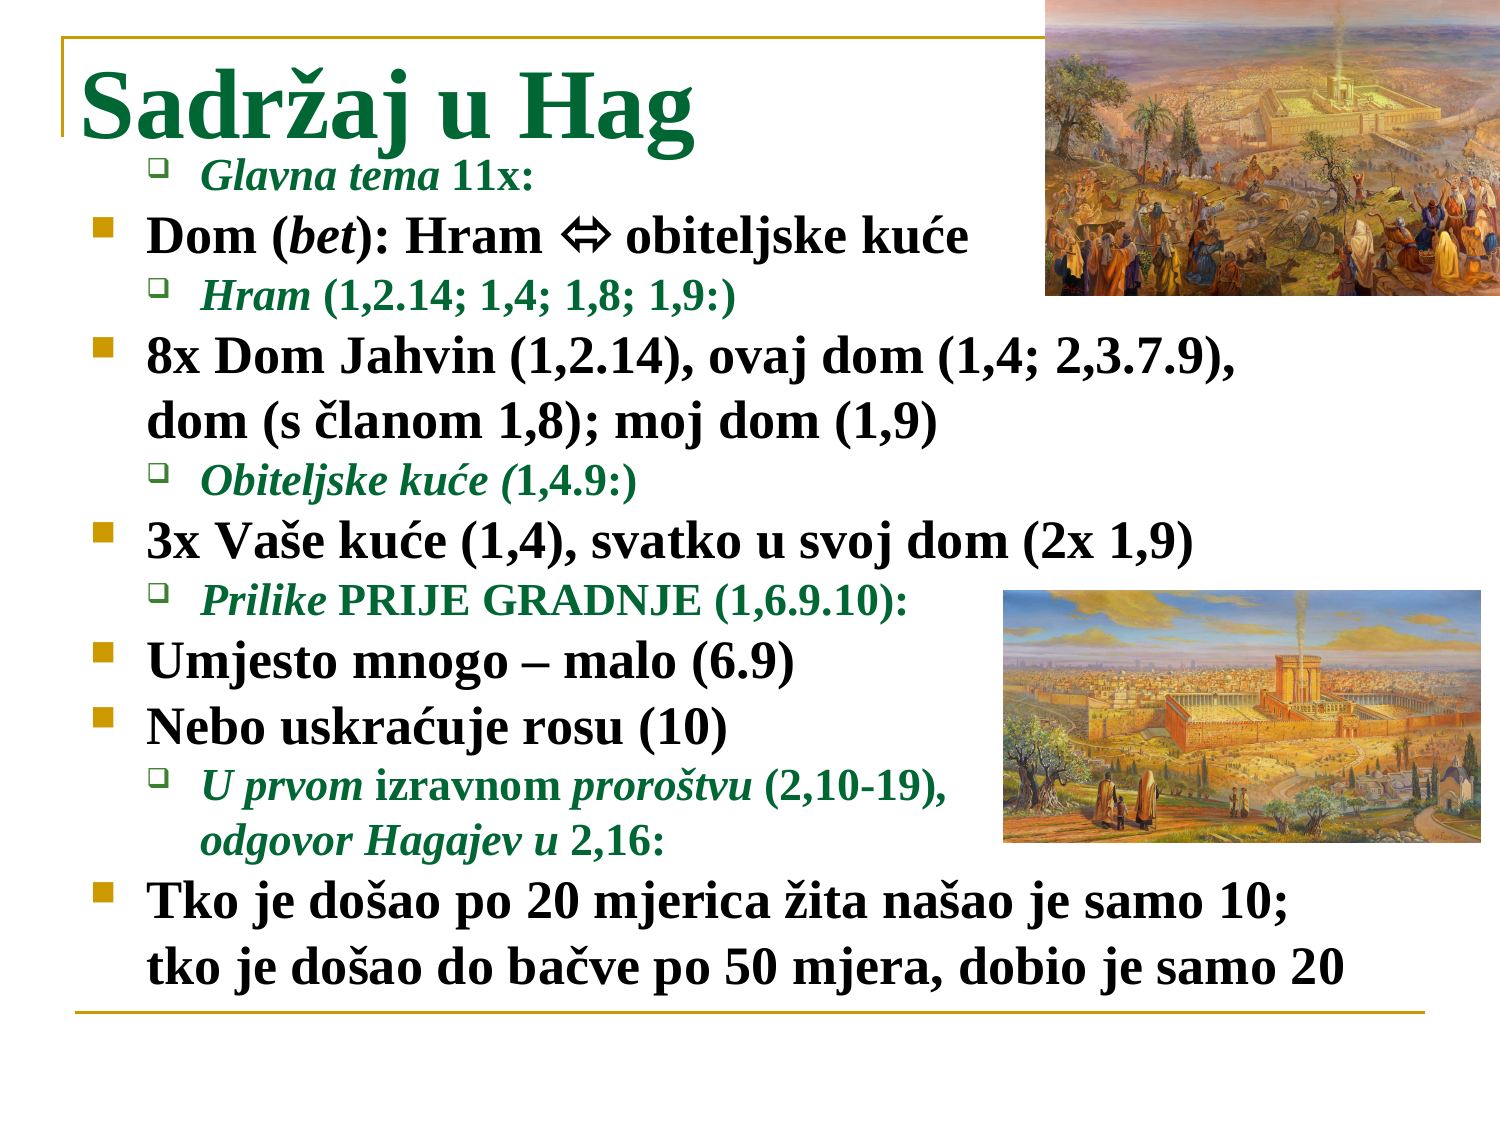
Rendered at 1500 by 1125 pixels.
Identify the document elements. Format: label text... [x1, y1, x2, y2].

list Glavna tema 11x: Dom (bet): Hram  obiteljske kuće Hram (1,2.14; 1,4; 1,8; 1,9:) 8x Dom Jahvin (1,2.14), ovaj dom (1,4; 2,3.7.9), dom (s članom 1,8); moj dom (1,9) Obiteljske kuće (1,4.9:) 3x Vaše kuće (1,4), svatko u svoj dom (2x 1,9) Prilike PRIJE GRADNJE (1,6.9.10): Umjesto mnogo – malo (6.9) Nebo uskraćuje rosu (10) U prvom izravnom proroštvu (2,10-19), odgovor Hagajev u 2,16: Tko je došao po 20 mjerica žita našao je samo 10; tko je došao do bačve po 50 mjera, dobio je samo 20 [75, 137, 1426, 1006]
picture [1045, 0, 1500, 296]
picture [1003, 590, 1481, 843]
title Sadržaj u Hag [64, 31, 1045, 218]
